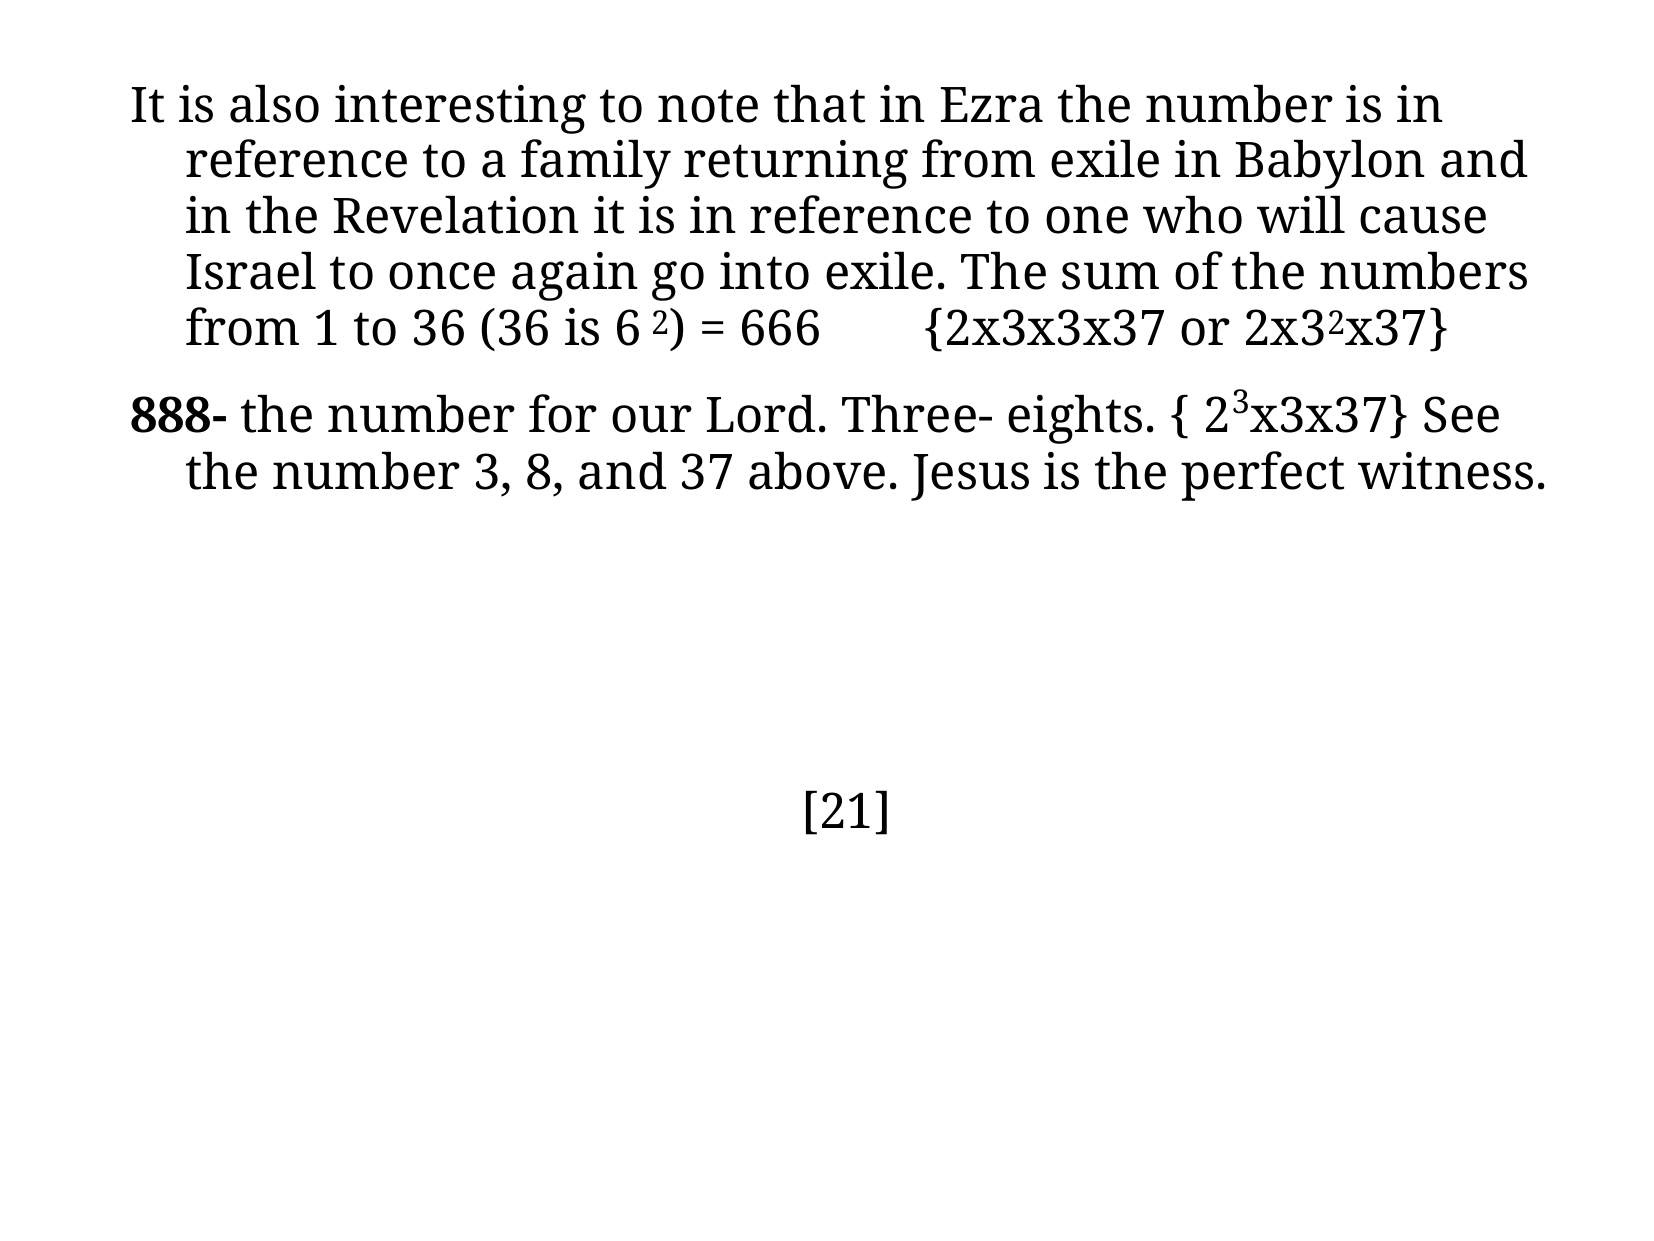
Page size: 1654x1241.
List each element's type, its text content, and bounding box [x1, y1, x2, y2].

list It is also interesting to note that in Ezra the number is in reference to a family returning from exile in Babylon and in the Revelation it is in reference to one who will cause Israel to once again go into exile. The sum of the numbers from 1 to 36 (36 is 6 2) = 666 {2x3x3x37 or 2x32x37} 888- the number for our Lord. Three- eights. { 23x3x37} See the number 3, 8, and 37 above. Jesus is the perfect witness. [21] [75, 75, 1564, 894]
